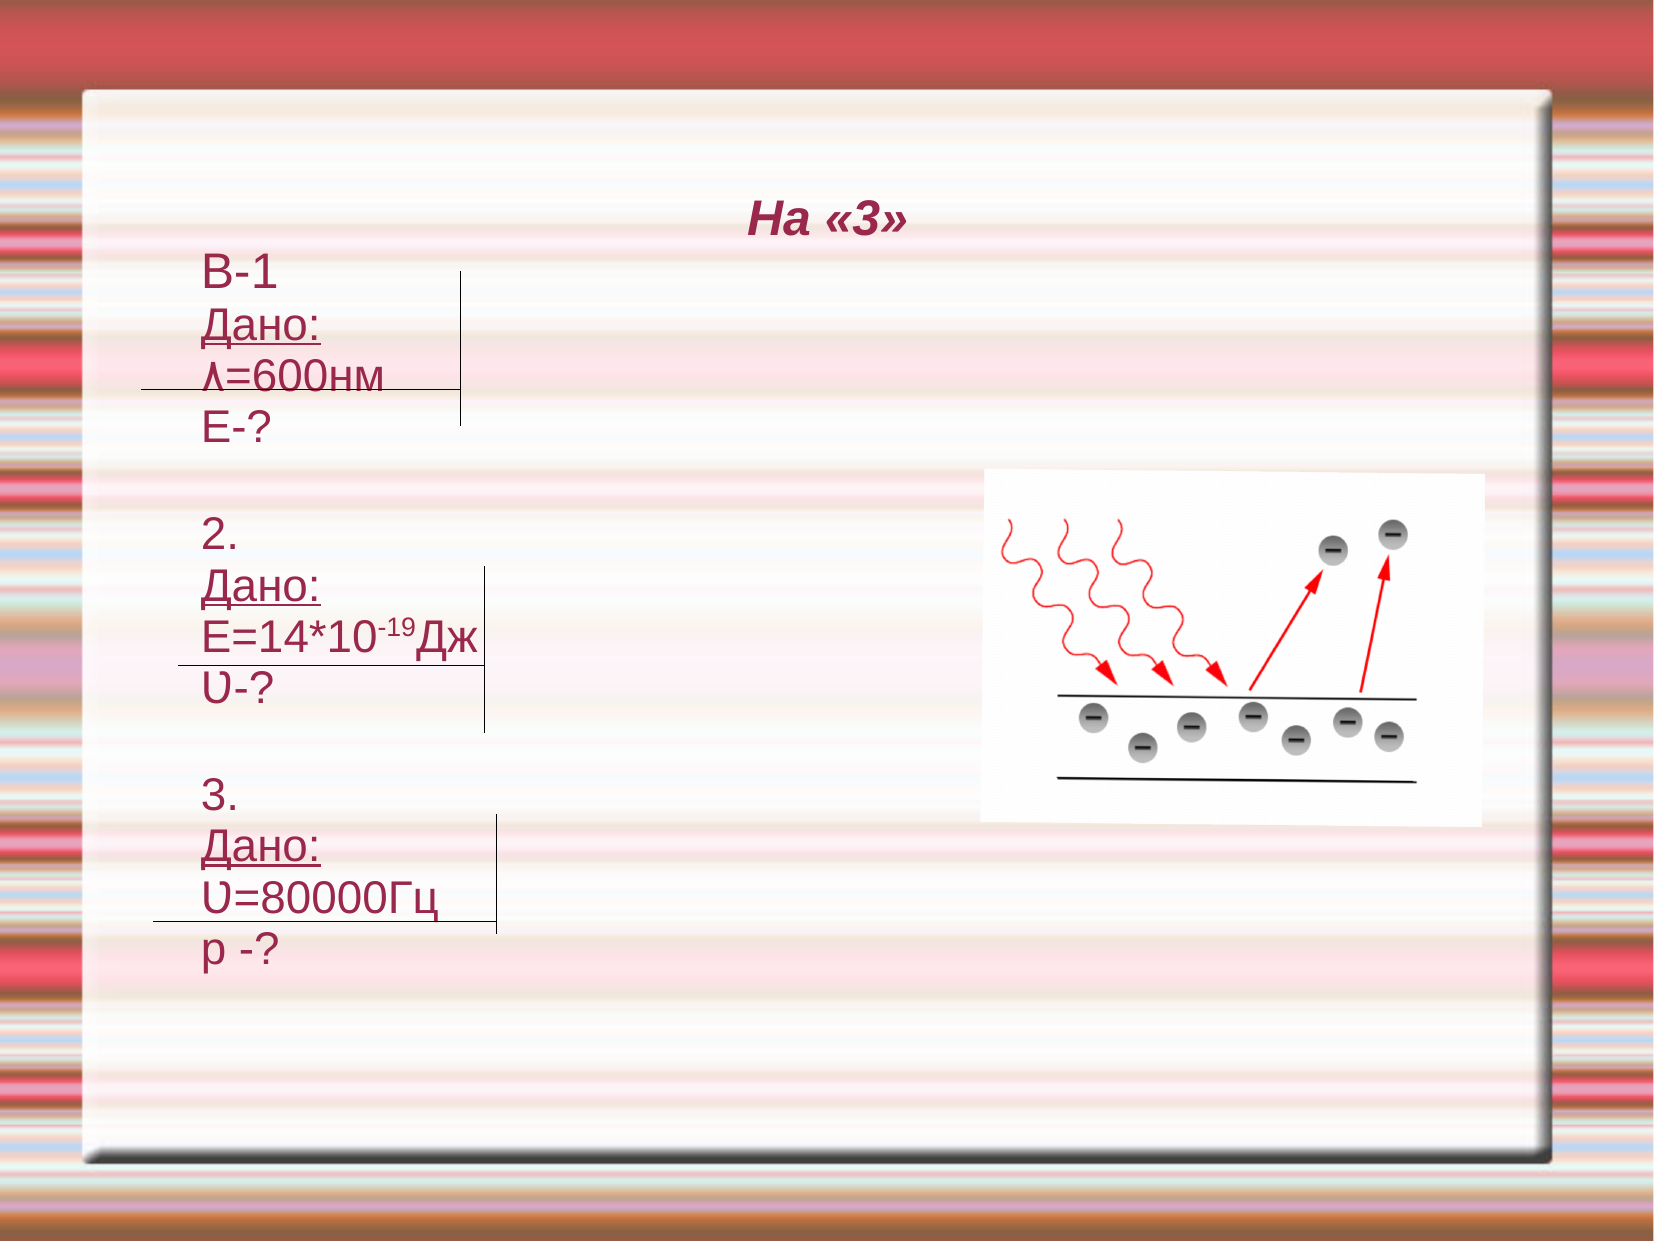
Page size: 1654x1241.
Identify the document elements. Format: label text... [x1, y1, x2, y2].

title На «3» [121, 114, 1534, 322]
picture [0, 0, 1654, 1241]
subtitle В-1 Дано: ٨=600нм Е-? 2. Дано: Е=14*10-19Дж Ʋ-? 3. Дано: Ʋ=80000Гц р -? [200, 236, 1524, 982]
